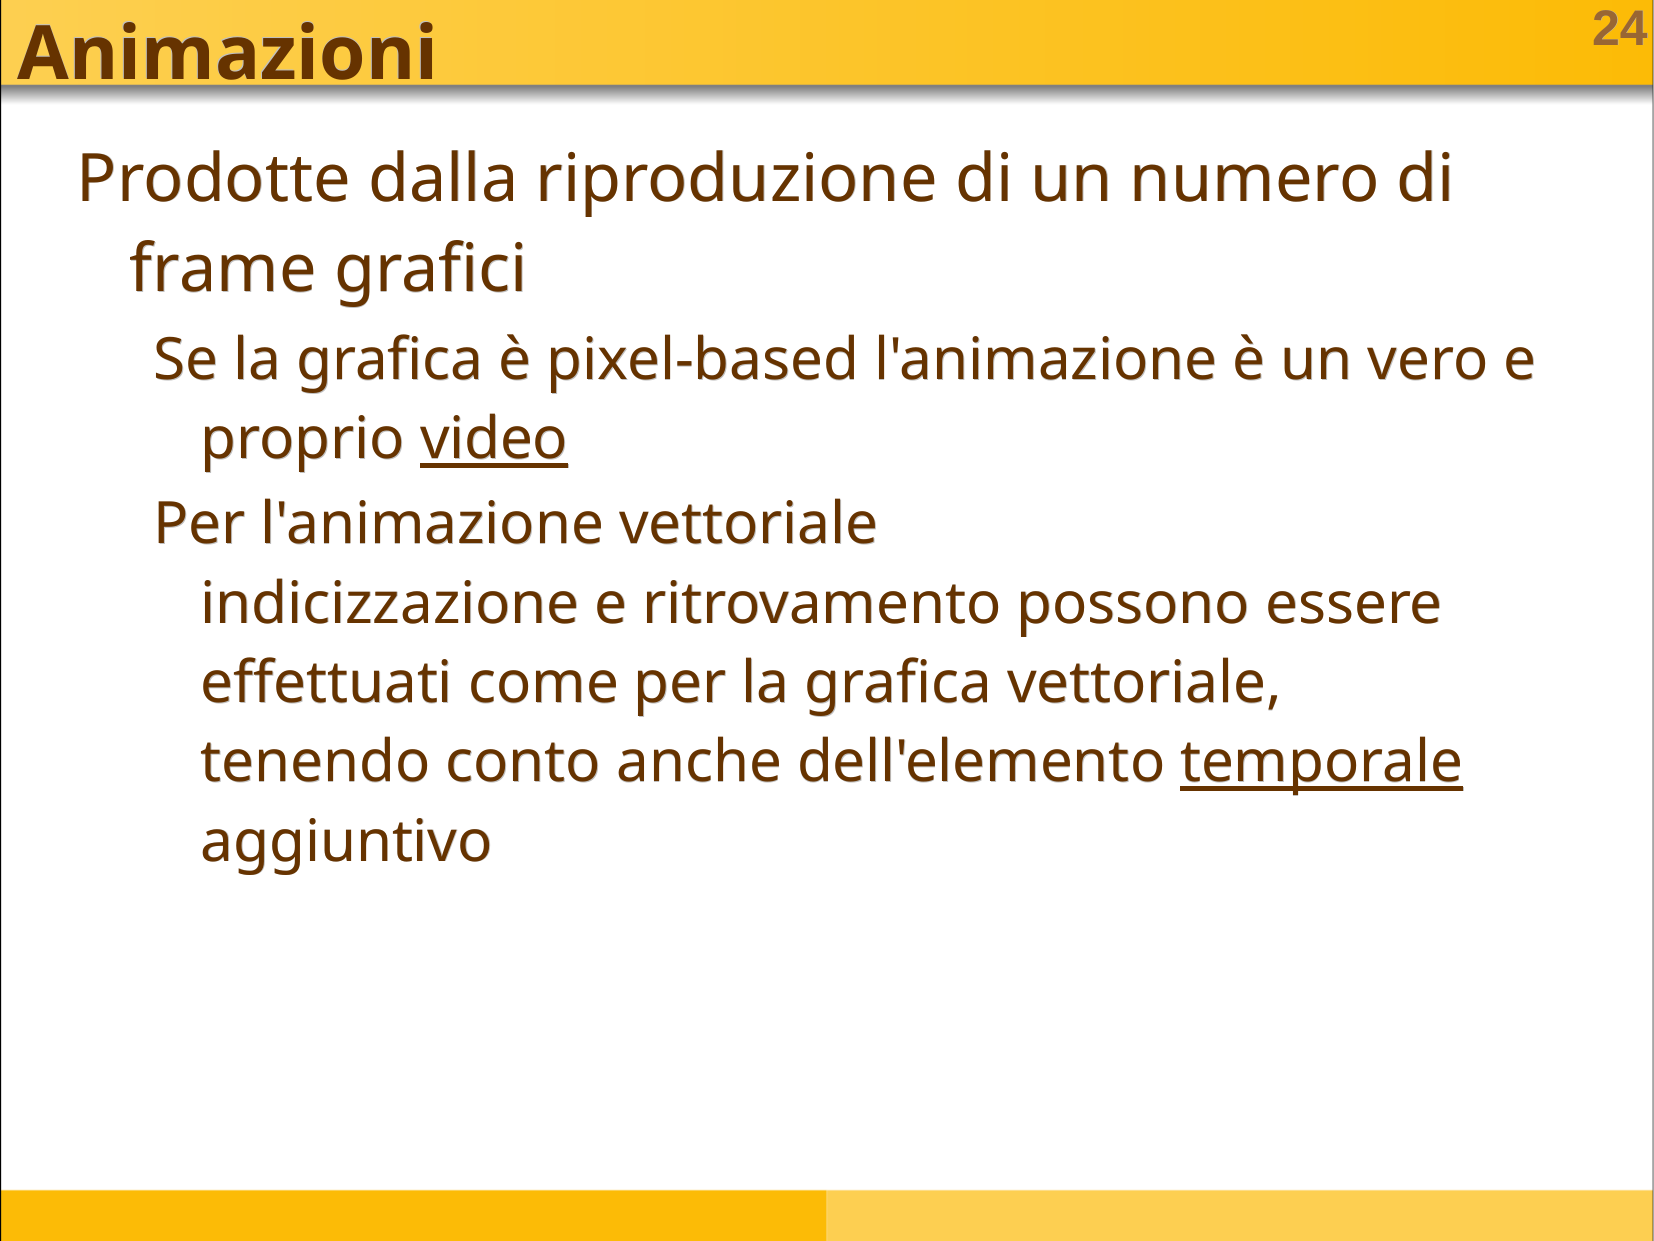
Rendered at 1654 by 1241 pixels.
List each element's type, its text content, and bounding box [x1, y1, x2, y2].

picture [0, 0, 1654, 1241]
title Animazioni [0, 0, 1477, 87]
list Prodotte dalla riproduzione di un numero di frame grafici Se la grafica è pixel-based l'animazione è un vero e proprio video Per l'animazione vettoriale indicizzazione e ritrovamento possono essere effettuati come per la grafica vettoriale, tenendo conto anche dell'elemento temporale aggiuntivo [59, 129, 1595, 1149]
